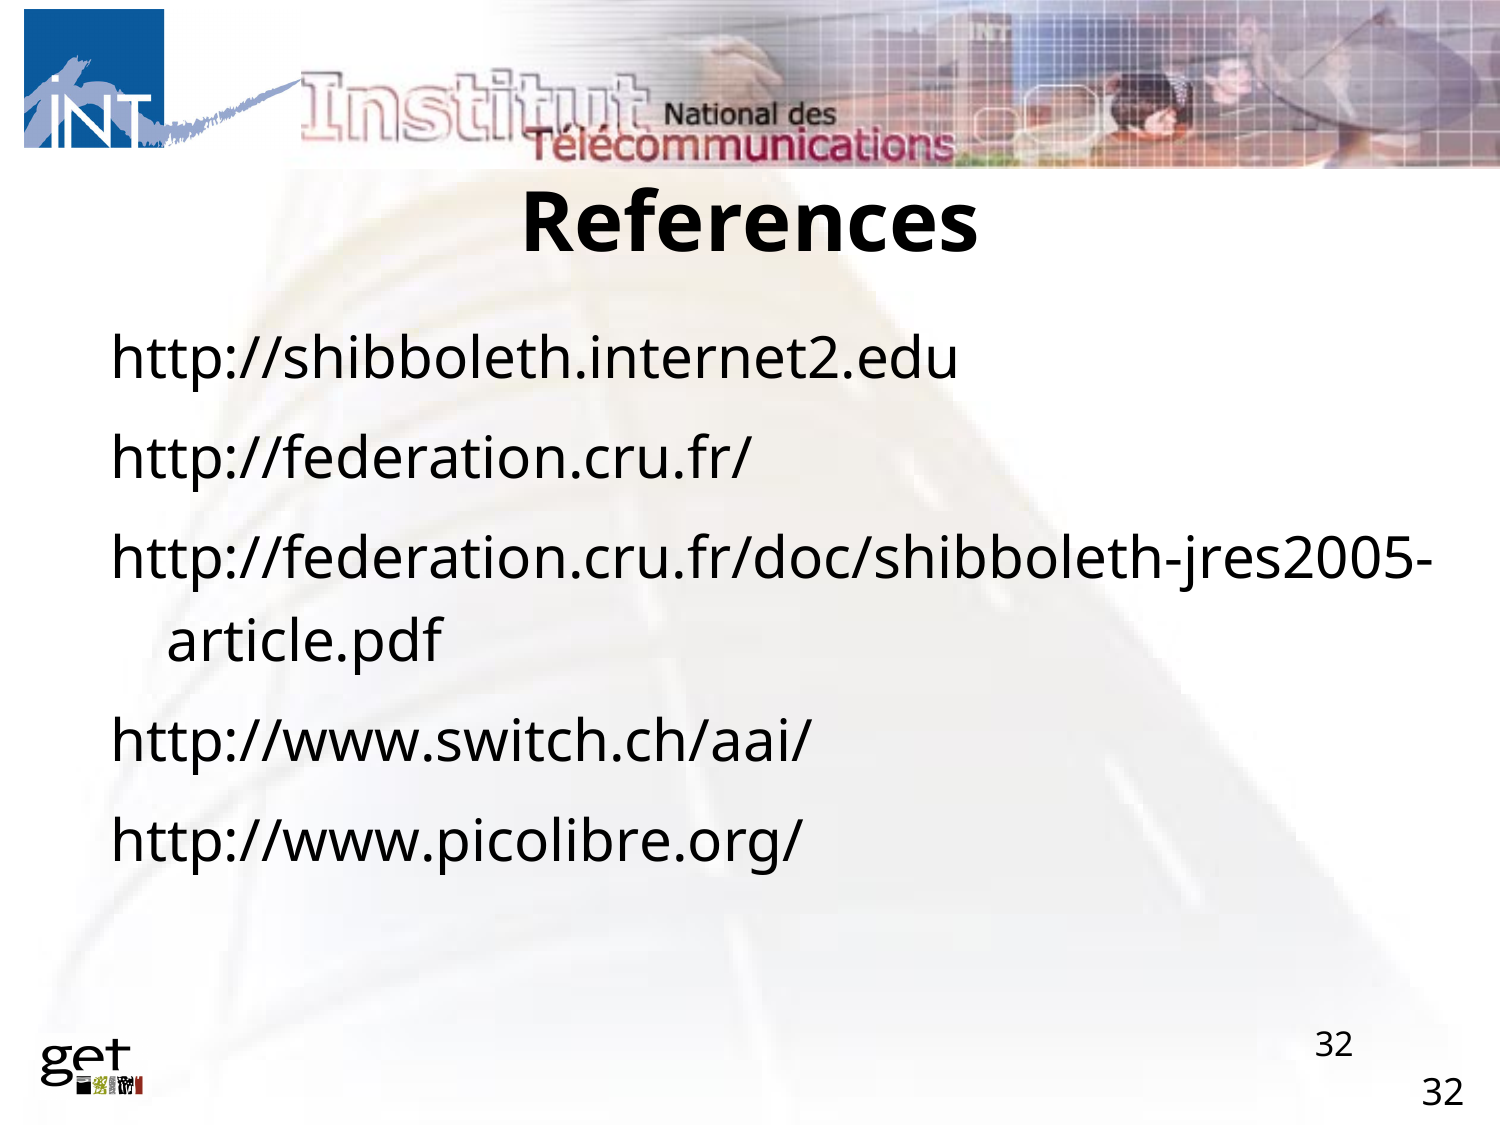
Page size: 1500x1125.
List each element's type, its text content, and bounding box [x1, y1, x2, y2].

text_box <numéro> [1314, 1017, 1500, 1069]
picture [0, 0, 1500, 1125]
list http://shibboleth.internet2.edu http://federation.cru.fr/ http://federation.cru.fr/doc/shibboleth-jres2005-article.pdf http://www.switch.ch/aai/ http://www.picolibre.org/ [110, 312, 1474, 1022]
title References [75, 156, 1425, 276]
